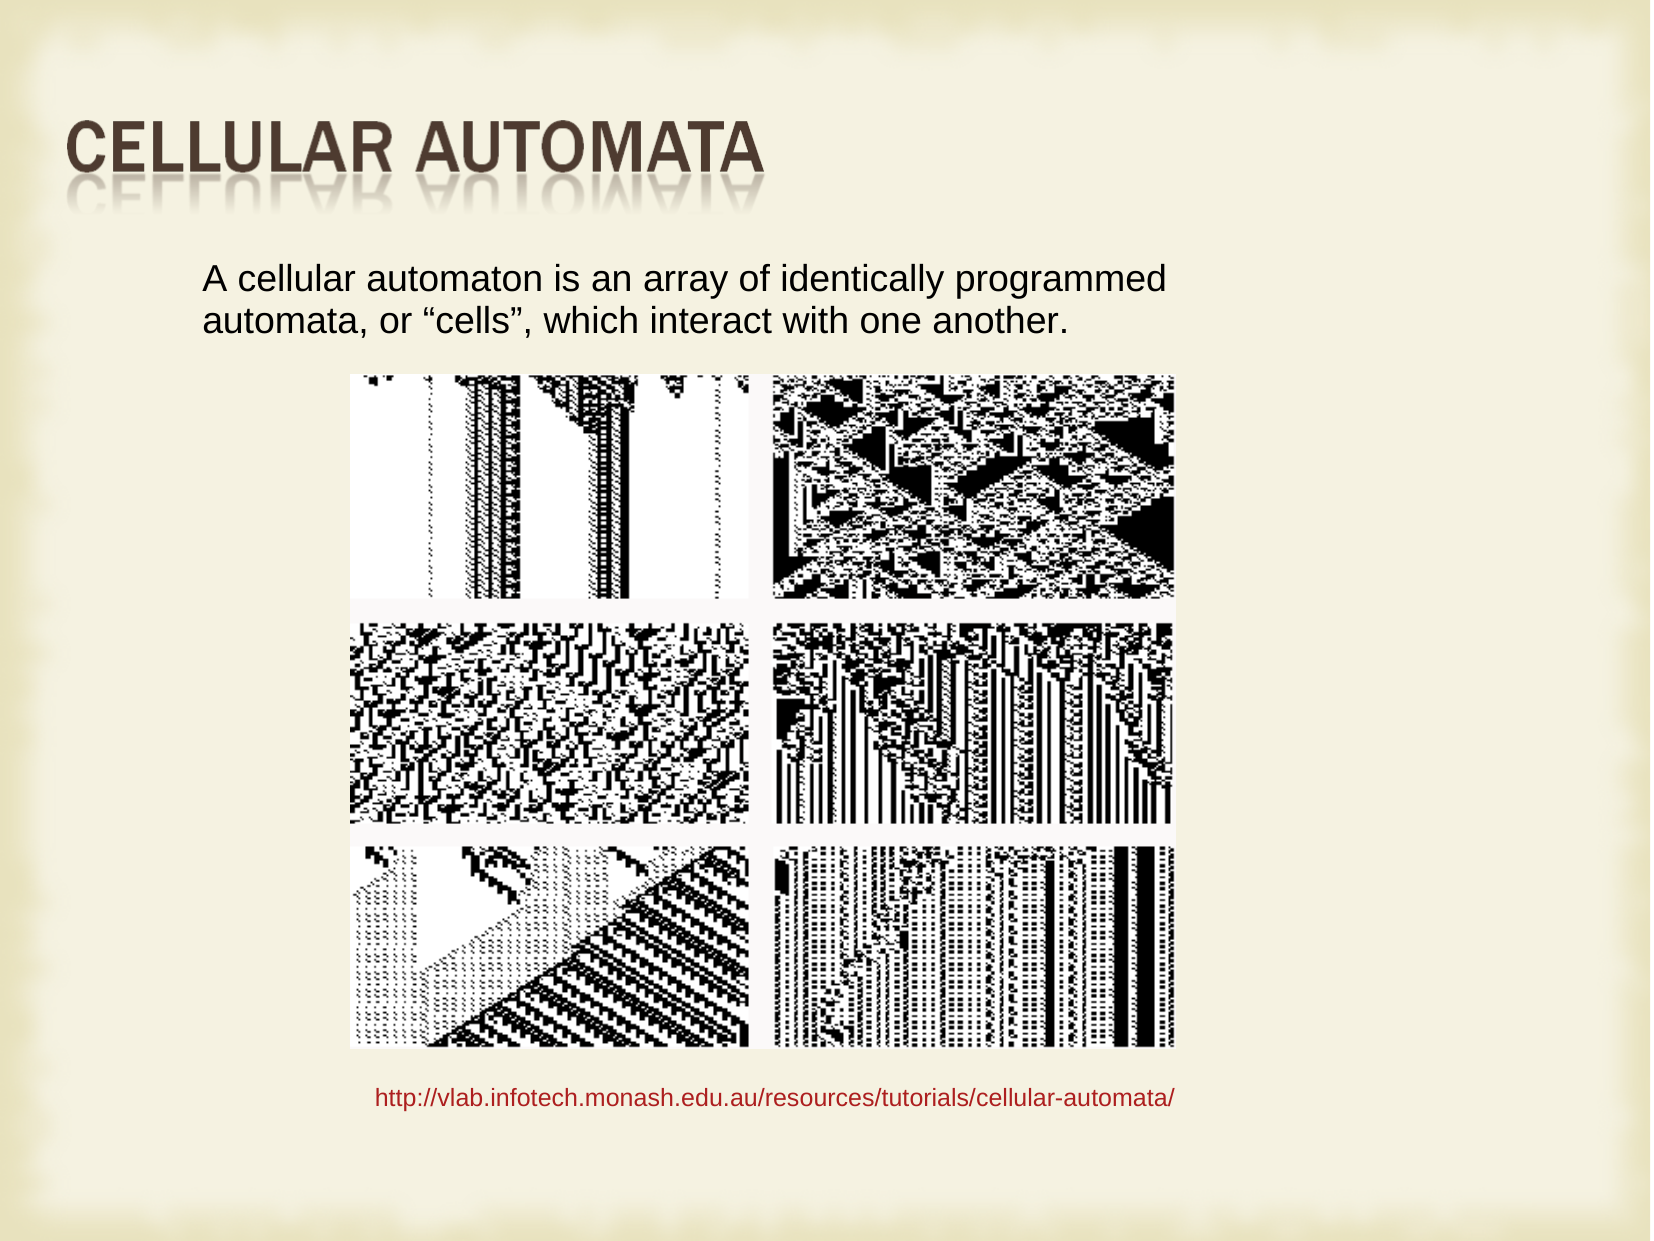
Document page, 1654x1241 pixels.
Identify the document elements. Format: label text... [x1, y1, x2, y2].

text_box http://vlab.infotech.monash.edu.au/resources/tutorials/cellular-automata/ [360, 1064, 1203, 1123]
text_box A cellular automaton is an array of identically programmed automata, or “cells”, which interact with one another. [187, 249, 1251, 350]
text_box [16, 73, 1477, 264]
picture [0, 0, 1651, 1241]
